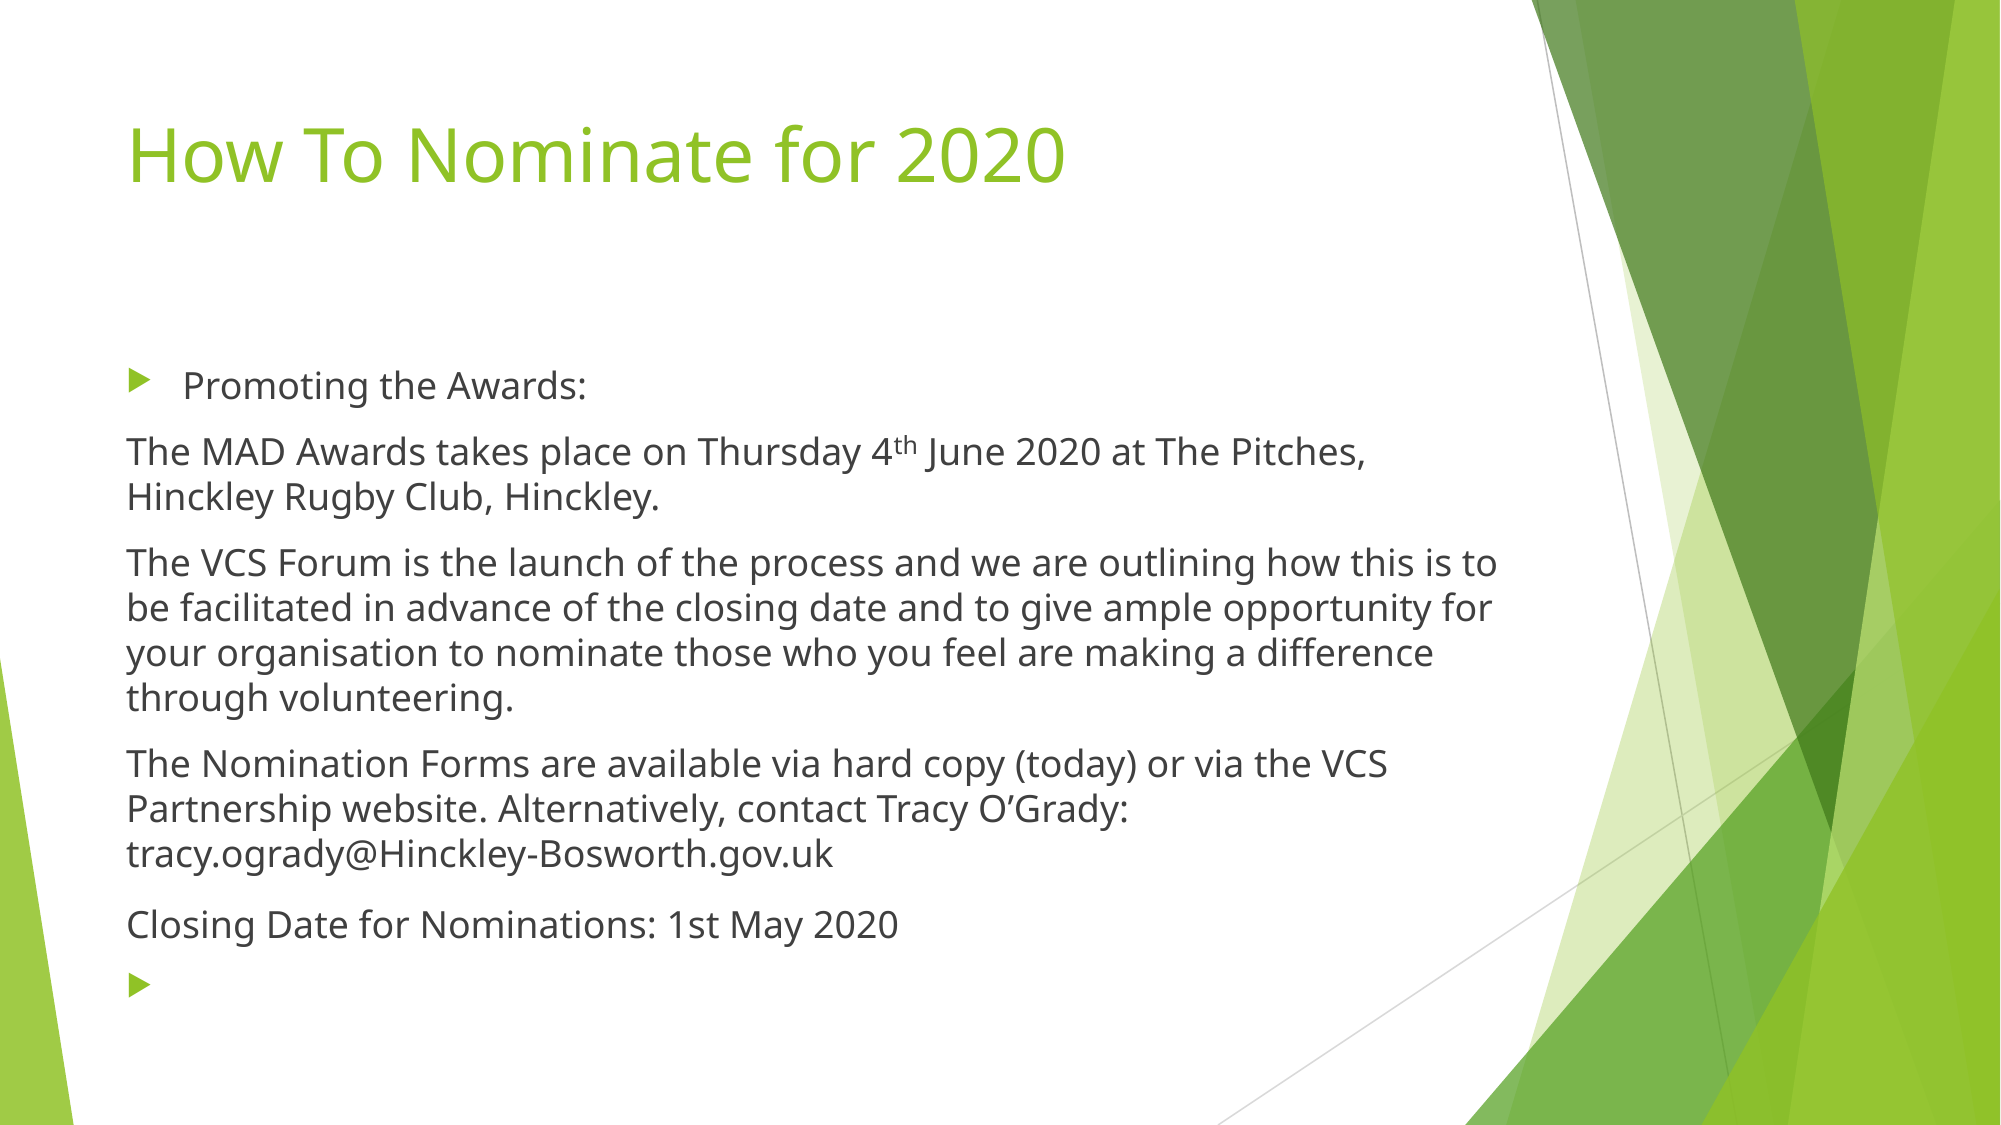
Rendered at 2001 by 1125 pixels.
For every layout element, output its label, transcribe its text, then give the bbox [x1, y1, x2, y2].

list Promoting the Awards: The MAD Awards takes place on Thursday 4th June 2020 at The Pitches, Hinckley Rugby Club, Hinckley. The VCS Forum is the launch of the process and we are outlining how this is to be facilitated in advance of the closing date and to give ample opportunity for your organisation to nominate those who you feel are making a difference through volunteering. The Nomination Forms are available via hard copy (today) or via the VCS Partnership website. Alternatively, contact Tracy O’Grady: tracy.ogrady@Hinckley-Bosworth.gov.uk Closing Date for Nominations: 1st May 2020 [111, 354, 1522, 992]
title How To Nominate for 2020 [111, 99, 1522, 317]
